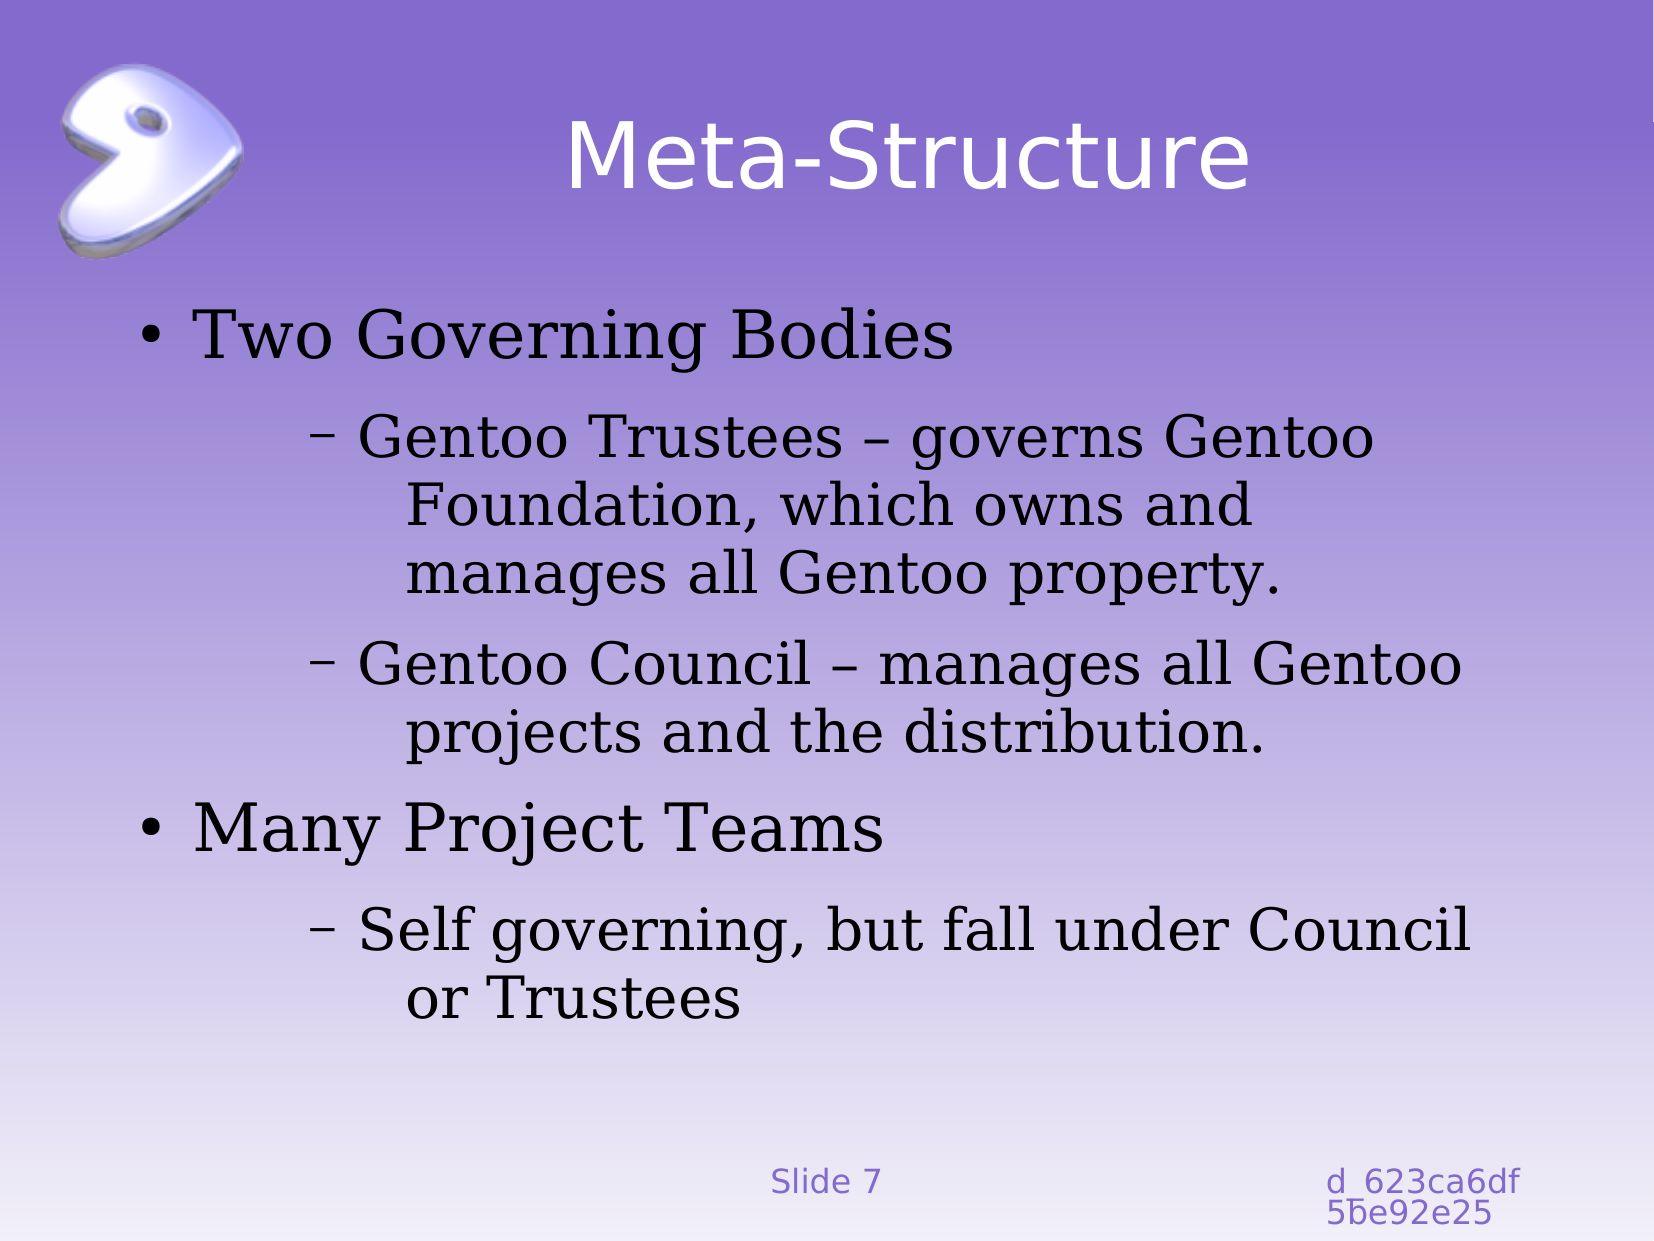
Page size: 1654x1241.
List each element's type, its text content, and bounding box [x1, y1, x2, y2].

picture [49, 61, 248, 266]
title Meta-Structure [288, 44, 1531, 268]
list Two Governing Bodies Gentoo Trustees – governs Gentoo Foundation, which owns and manages all Gentoo property. Gentoo Council – manages all Gentoo projects and the distribution. Many Project Teams Self governing, but fall under Council or Trustees [121, 296, 1534, 1127]
